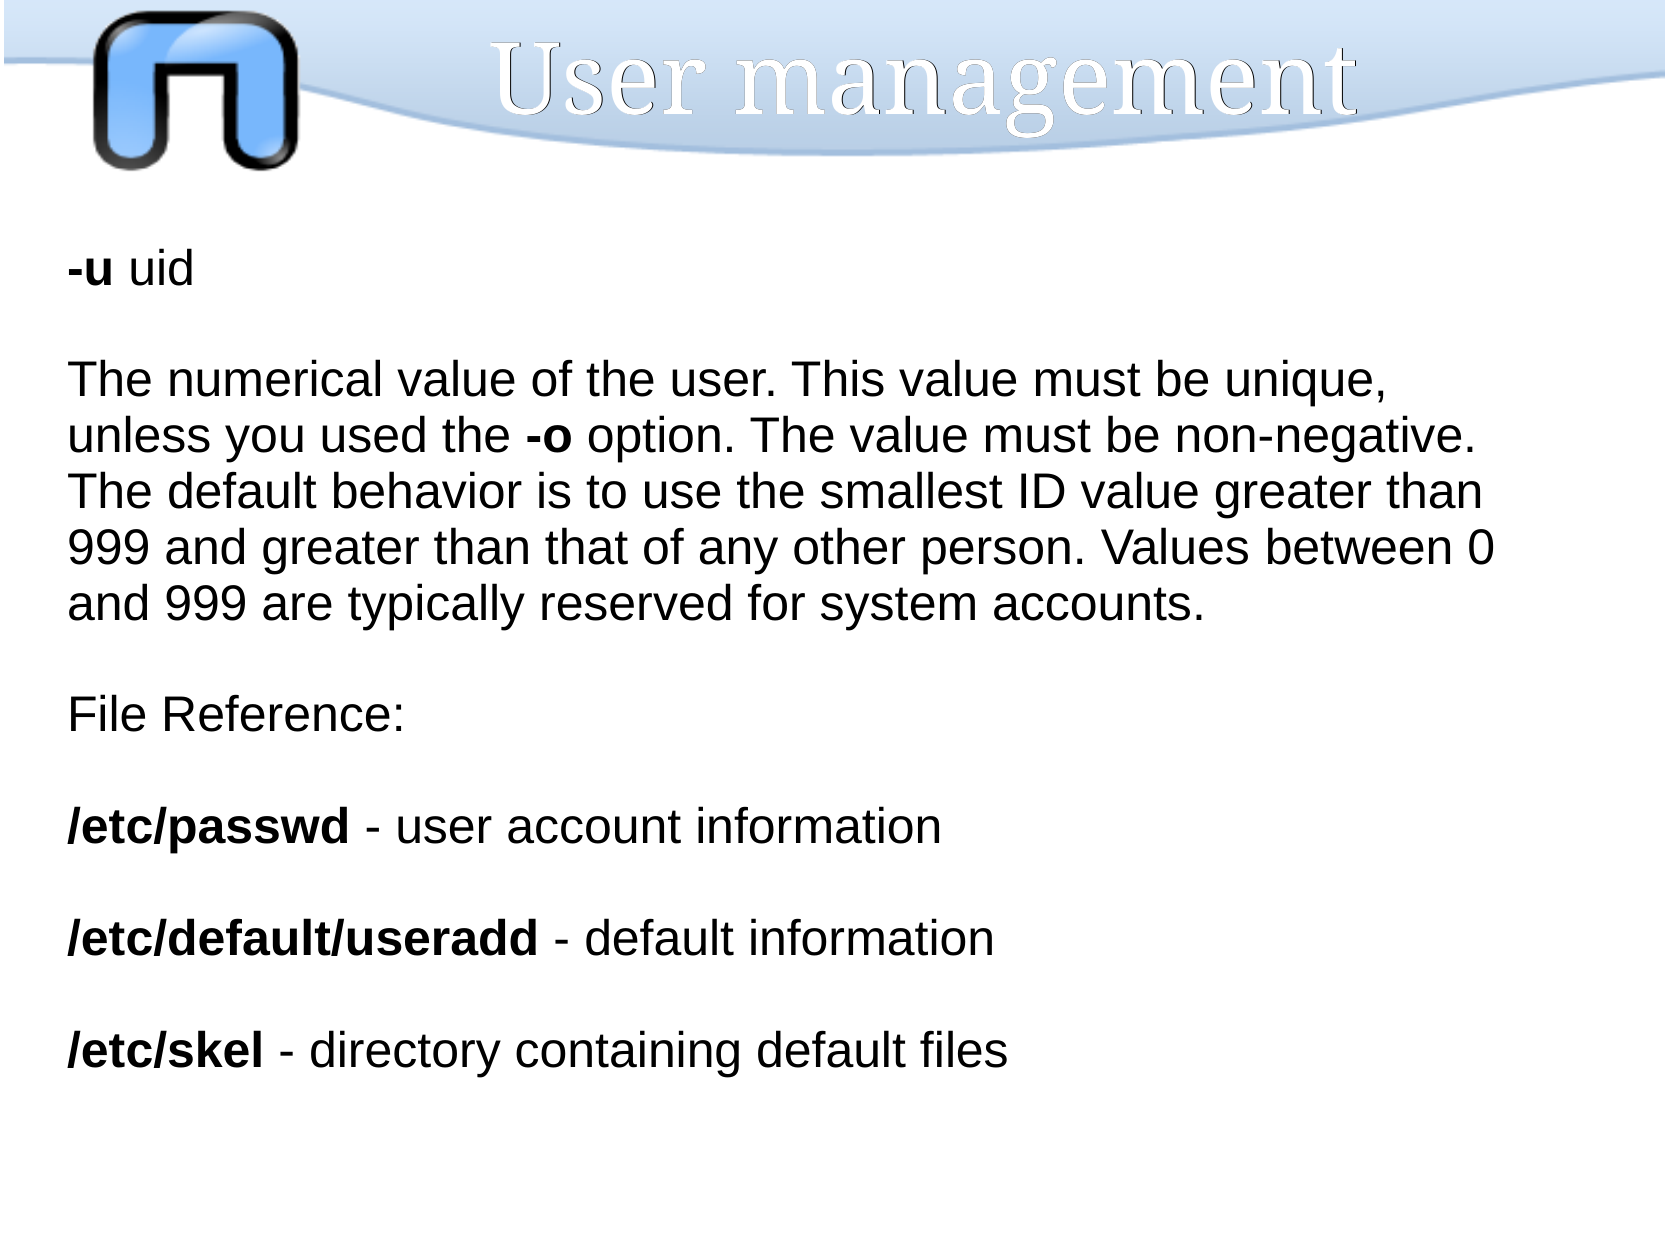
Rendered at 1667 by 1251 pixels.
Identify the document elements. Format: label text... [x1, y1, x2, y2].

text_box User management [475, 0, 1667, 271]
list -u uid The numerical value of the user. This value must be unique, unless you used the -o option. The value must be non-negative. The default behavior is to use the smallest ID value greater than 999 and greater than that of any other person. Values ​​between 0 and 999 are typically reserved for system accounts. File Reference: /etc/passwd - user account information /etc/default/useradd - default information /etc/skel - directory containing default files [60, 233, 1518, 1085]
picture [0, 0, 1667, 1251]
